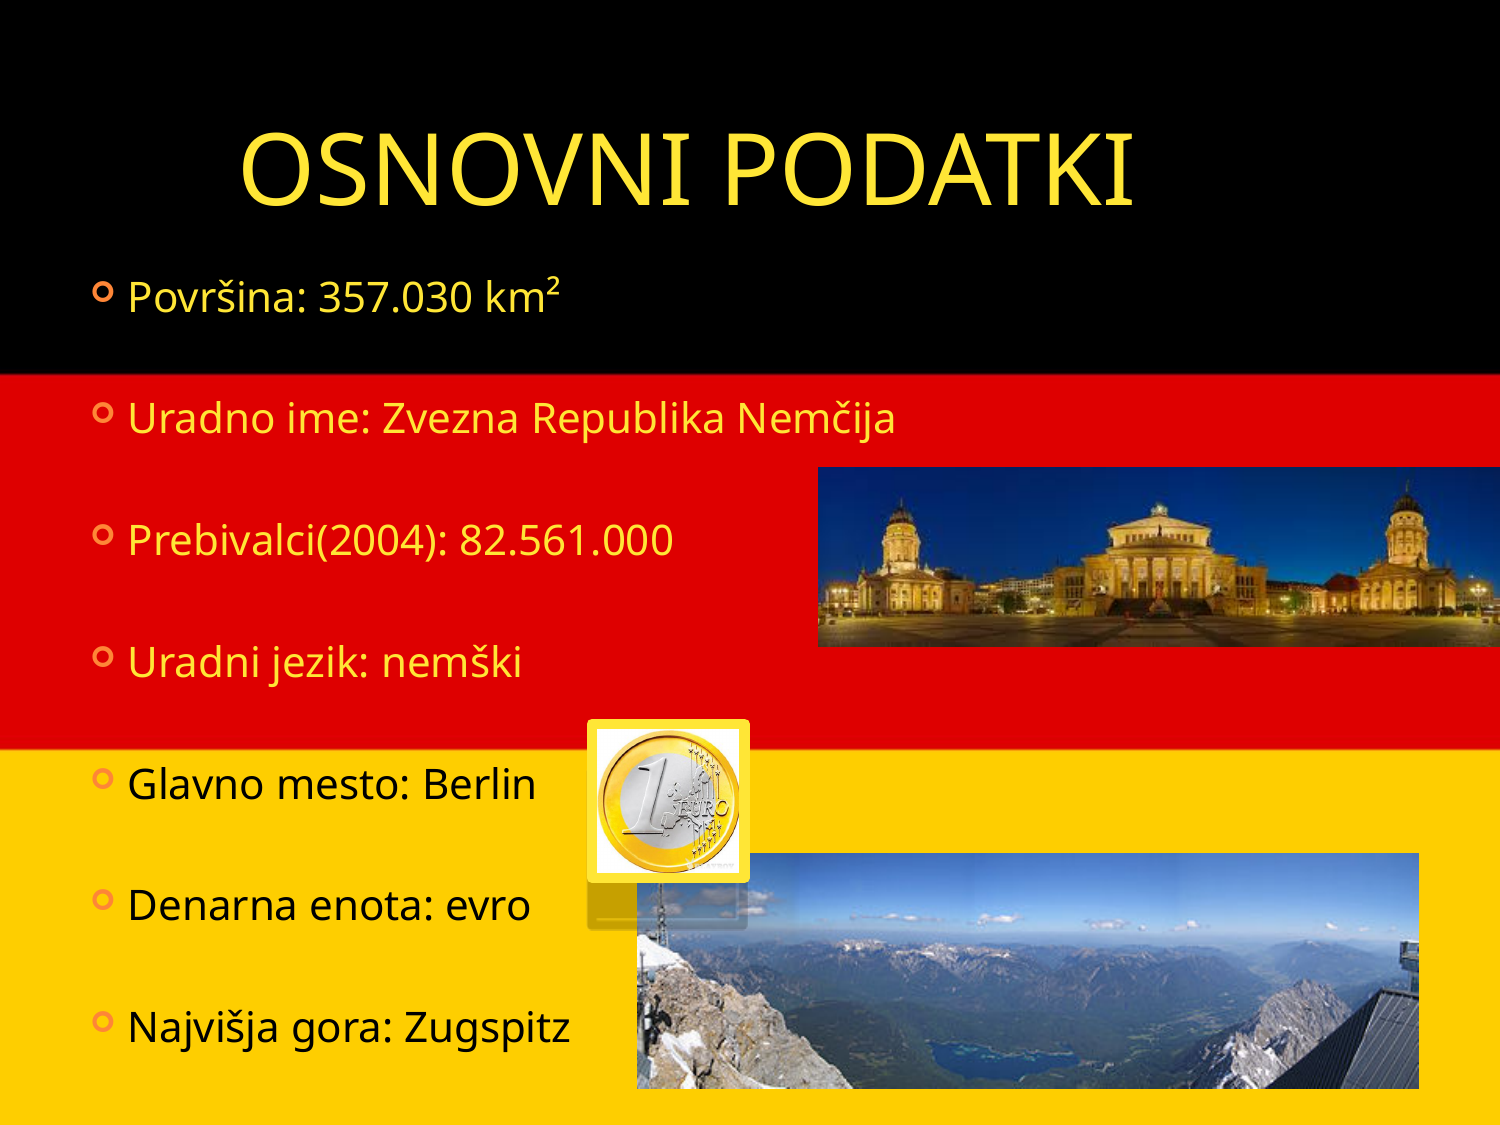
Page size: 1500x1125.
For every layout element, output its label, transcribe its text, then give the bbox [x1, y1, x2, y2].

list Površina: 357.030 km² Uradno ime: Zvezna Republika Nemčija Prebivalci(2004): 82.561.000 Uradni jezik: nemški Glavno mesto: Berlin Denarna enota: evro Najvišja gora: Zugspitz [75, 262, 1300, 1062]
title Osnovni podatki [75, 45, 1300, 233]
picture [0, 0, 1500, 1125]
